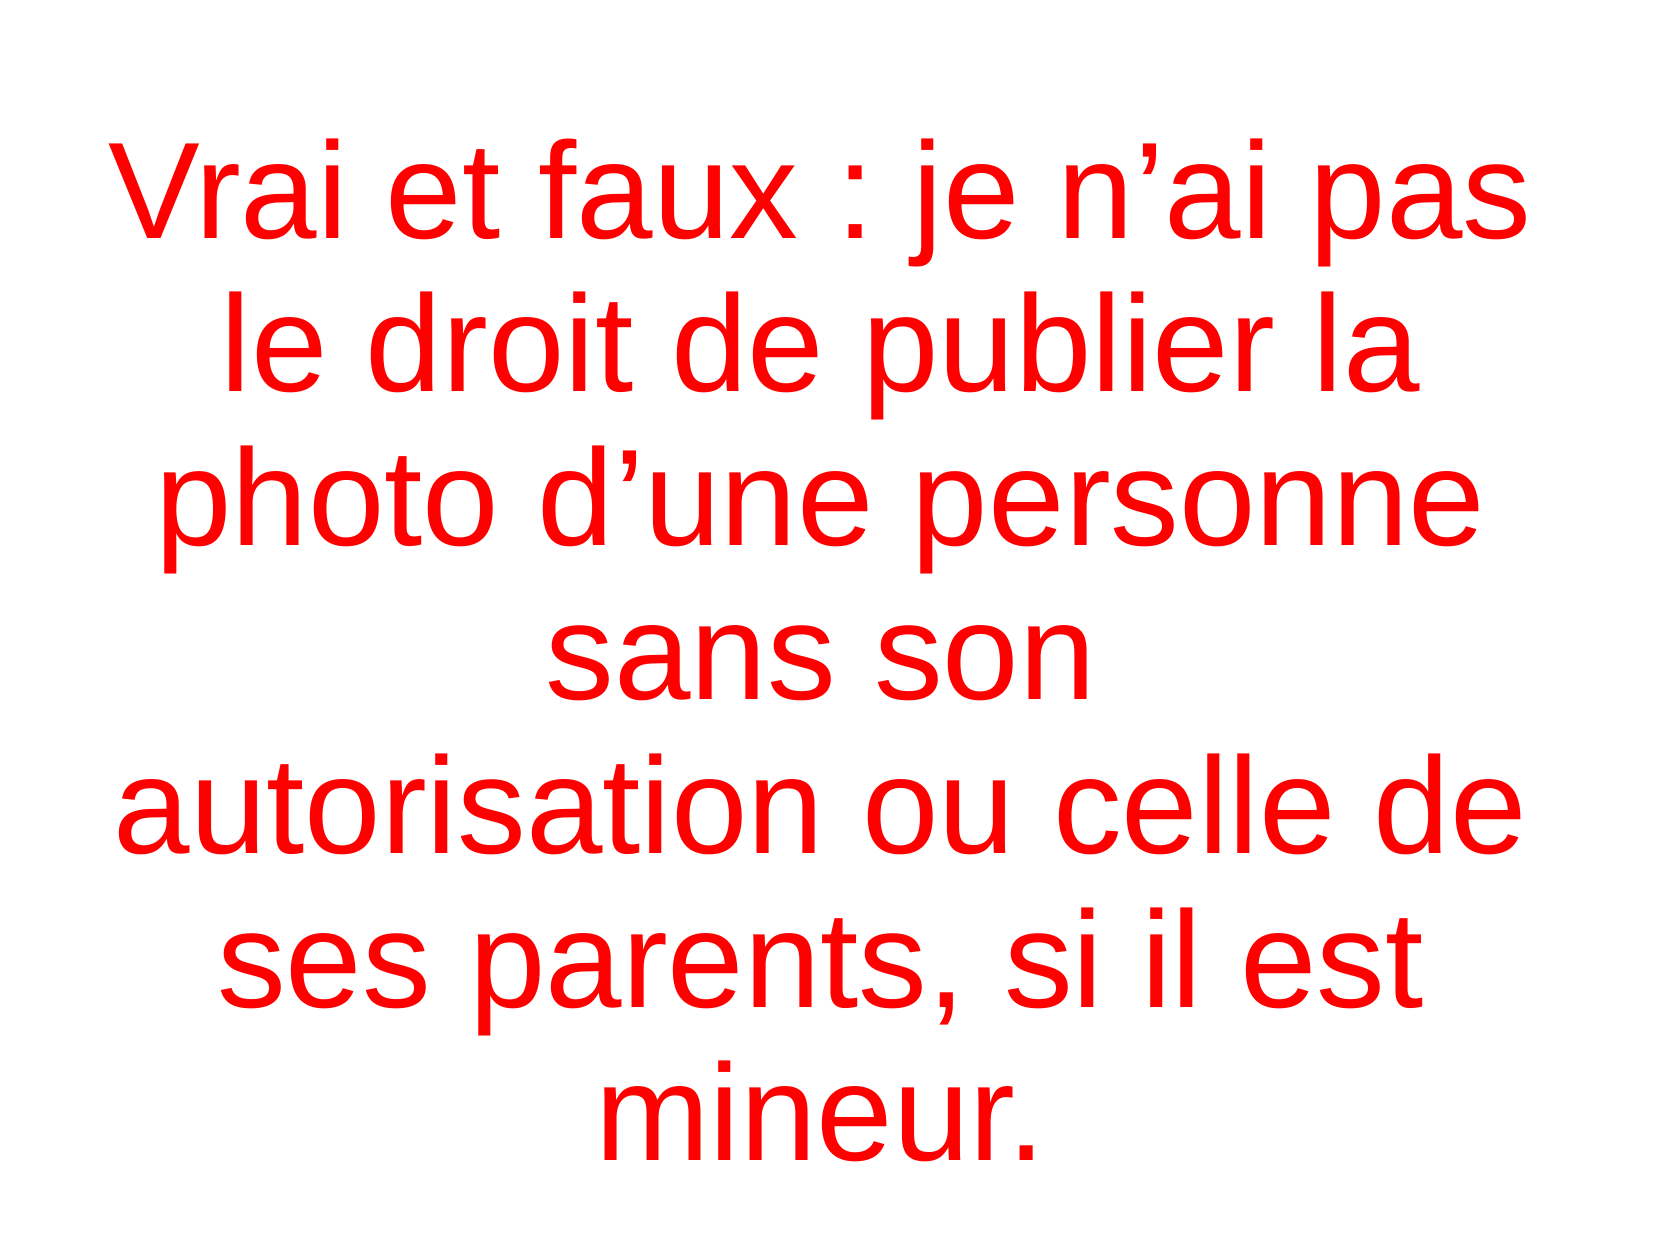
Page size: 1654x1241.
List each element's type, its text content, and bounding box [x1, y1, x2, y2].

text_box Vrai et faux : je n’ai pas le droit de publier la photo d’une personne sans son autorisation ou celle de ses parents, si il est mineur. [23, 106, 1619, 1198]
